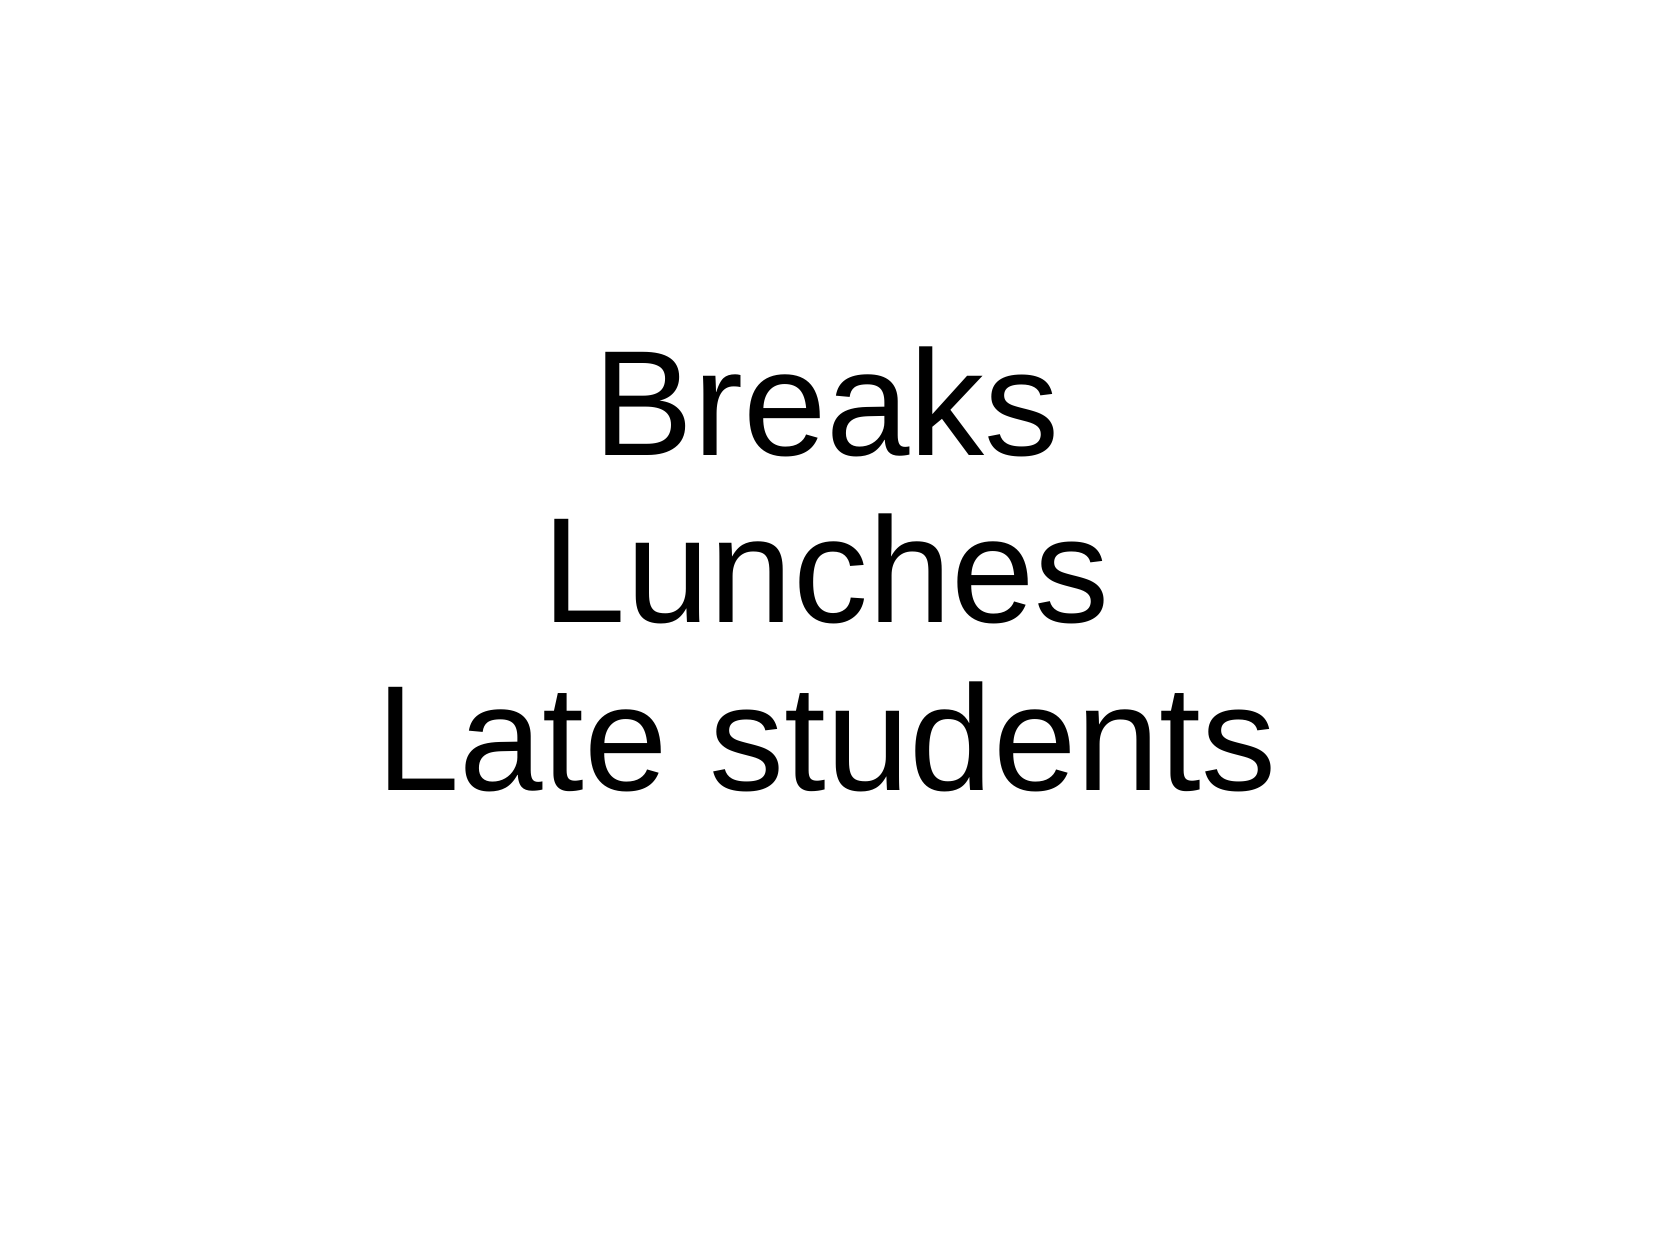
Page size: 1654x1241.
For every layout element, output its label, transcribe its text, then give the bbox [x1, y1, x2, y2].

title Breaks Lunches Late students [82, 56, 1571, 1086]
